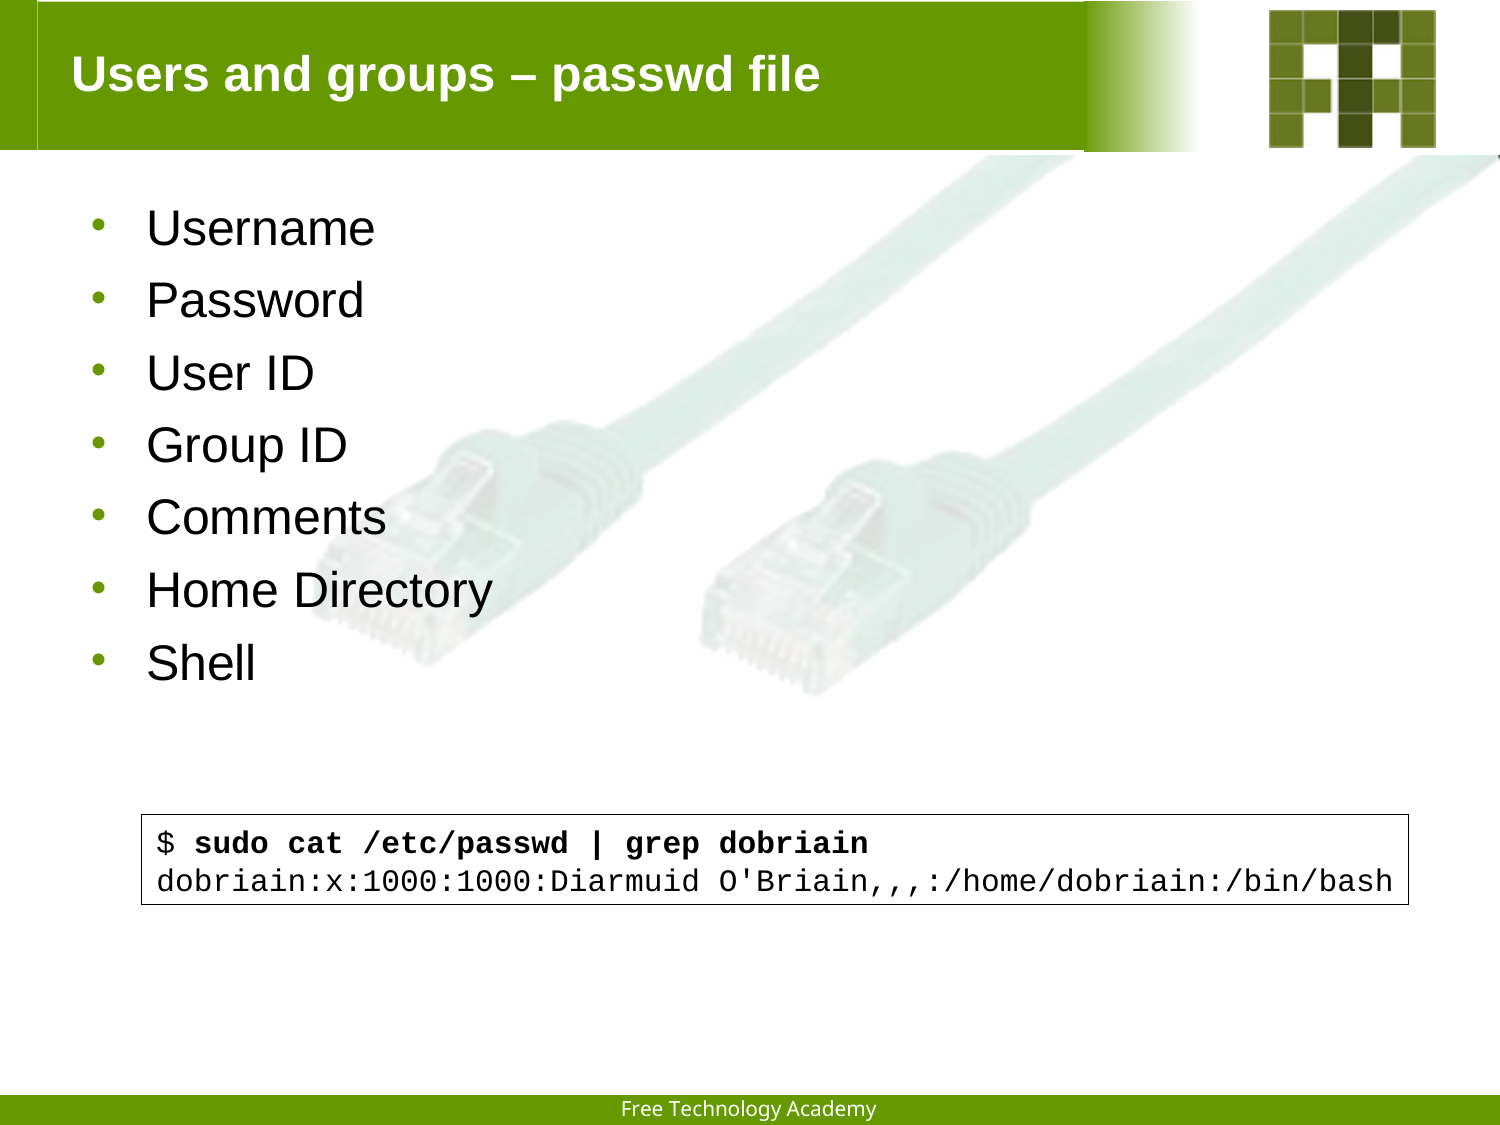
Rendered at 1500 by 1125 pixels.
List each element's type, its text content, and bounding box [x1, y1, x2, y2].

text_box $ sudo cat /etc/passwd | grep dobriain dobriain:x:1000:1000:Diarmuid O'Briain,,,:/home/dobriain:/bin/bash [141, 814, 1409, 905]
picture [1269, 10, 1436, 148]
list Username Password User ID Group ID Comments Home Directory Shell [75, 187, 1426, 745]
title Users and groups – passwd file [56, 1, 1107, 152]
